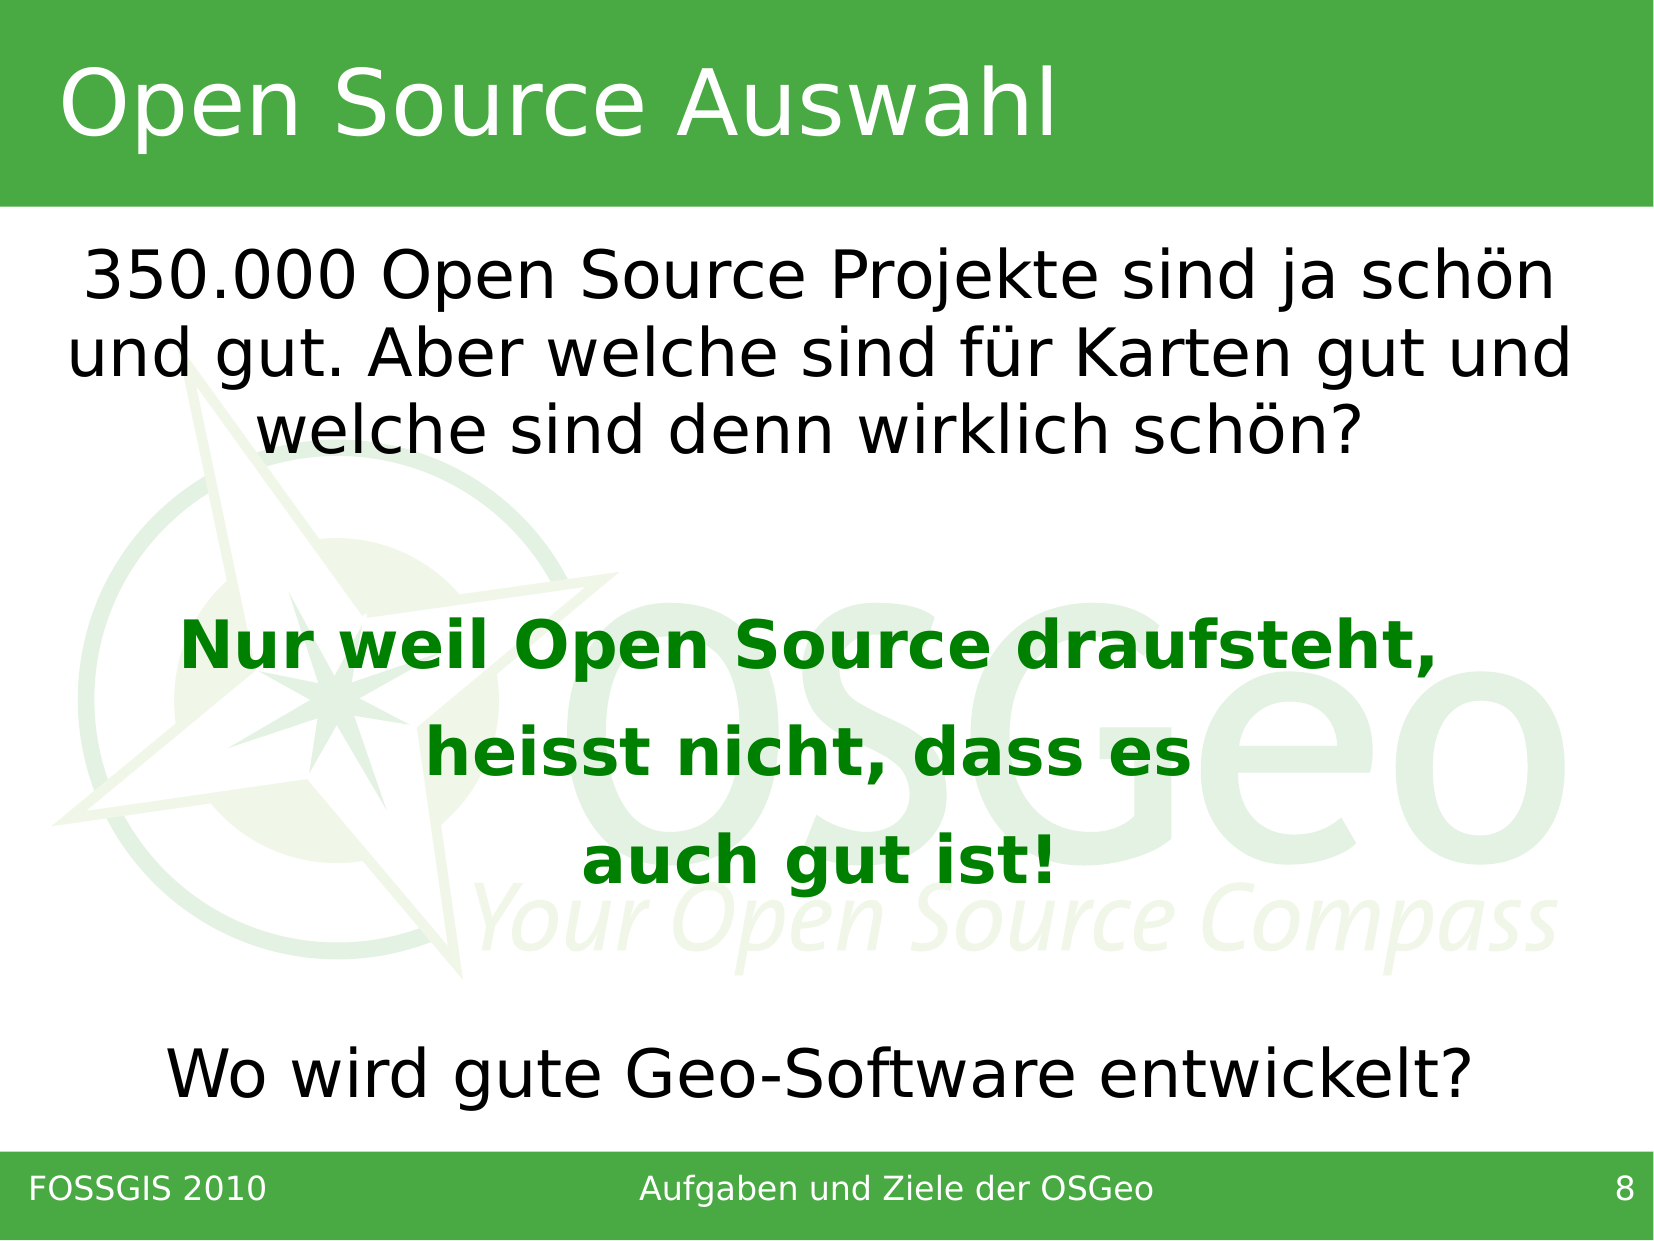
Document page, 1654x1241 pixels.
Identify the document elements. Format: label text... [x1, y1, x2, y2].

title Open Source Auswahl [59, 29, 1625, 178]
list 350.000 Open Source Projekte sind ja schön und gut. Aber welche sind für Karten gut und welche sind denn wirklich schön? Nur weil Open Source draufsteht, heisst nicht, dass es auch gut ist! Wo wird gute Geo-Software entwickelt? [47, 236, 1595, 1114]
